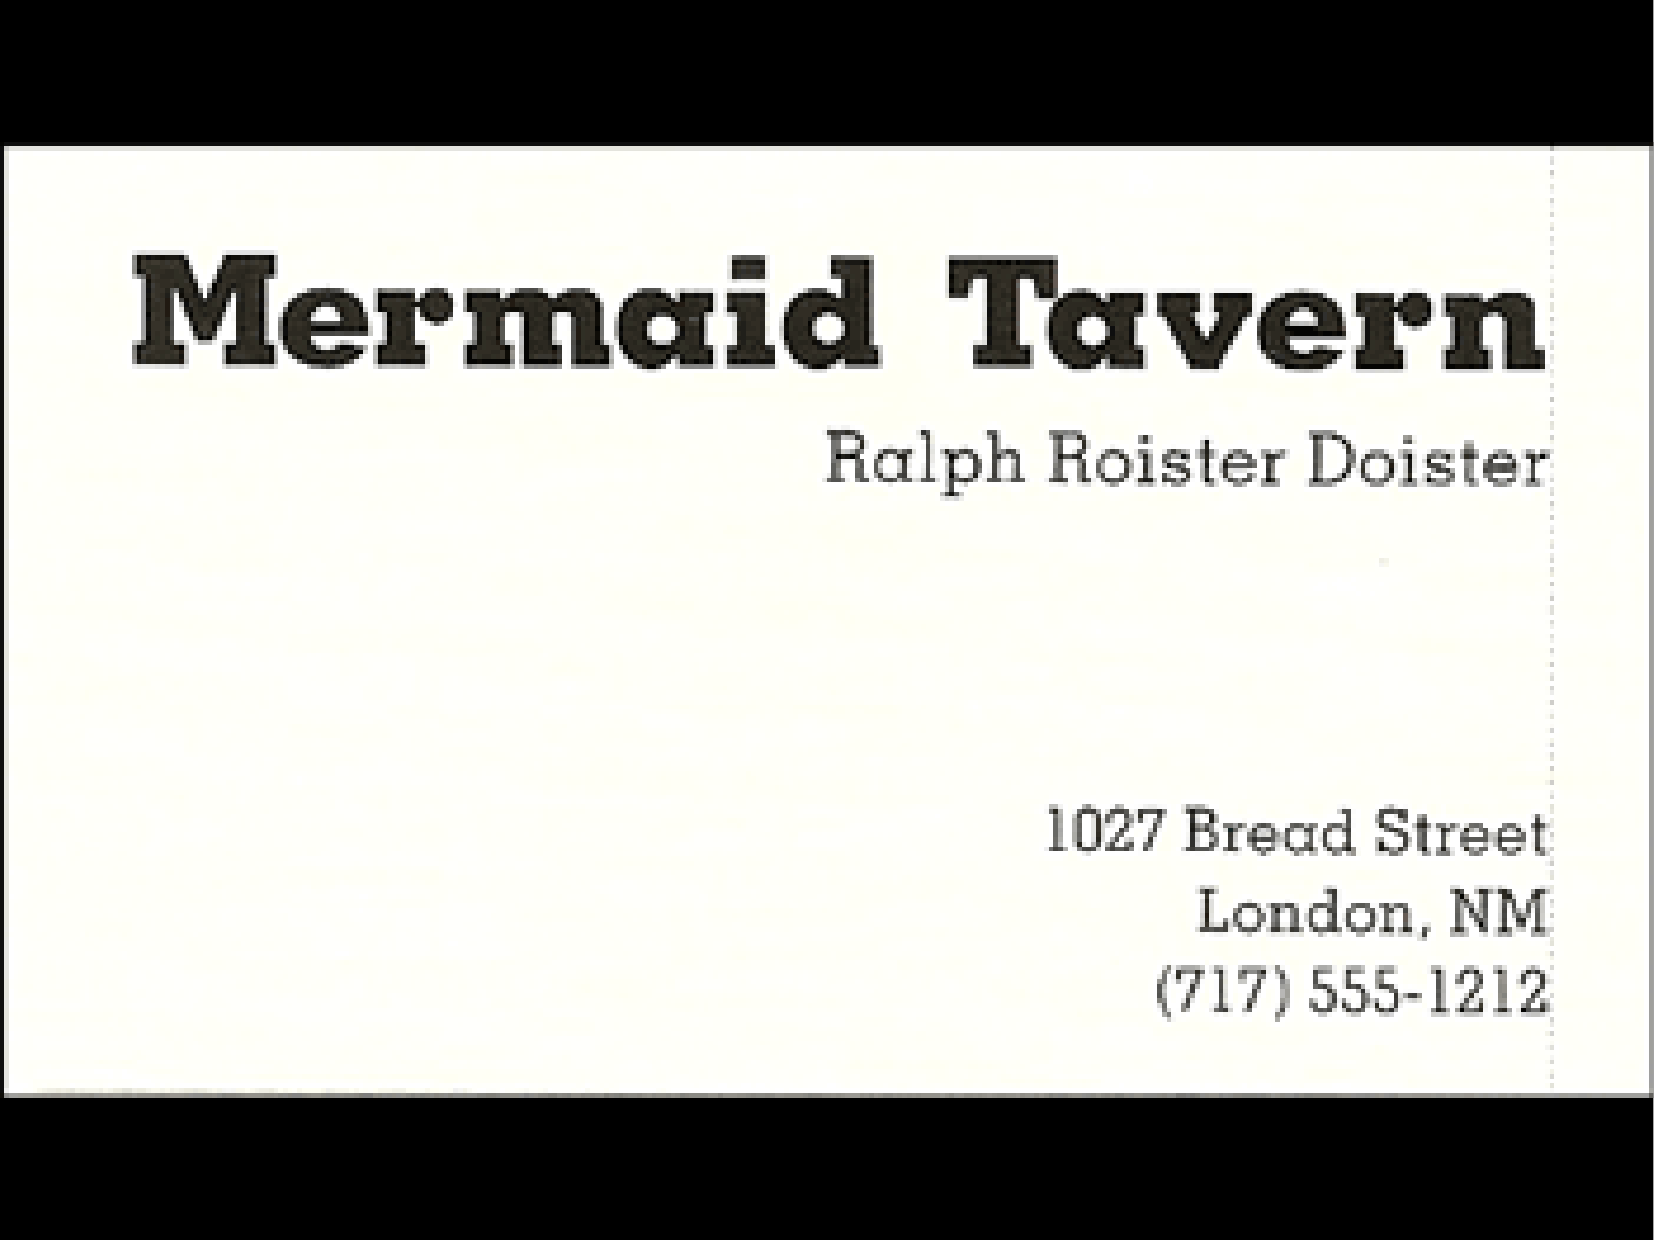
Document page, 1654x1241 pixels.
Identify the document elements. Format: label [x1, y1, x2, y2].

picture [0, 142, 1654, 1098]
